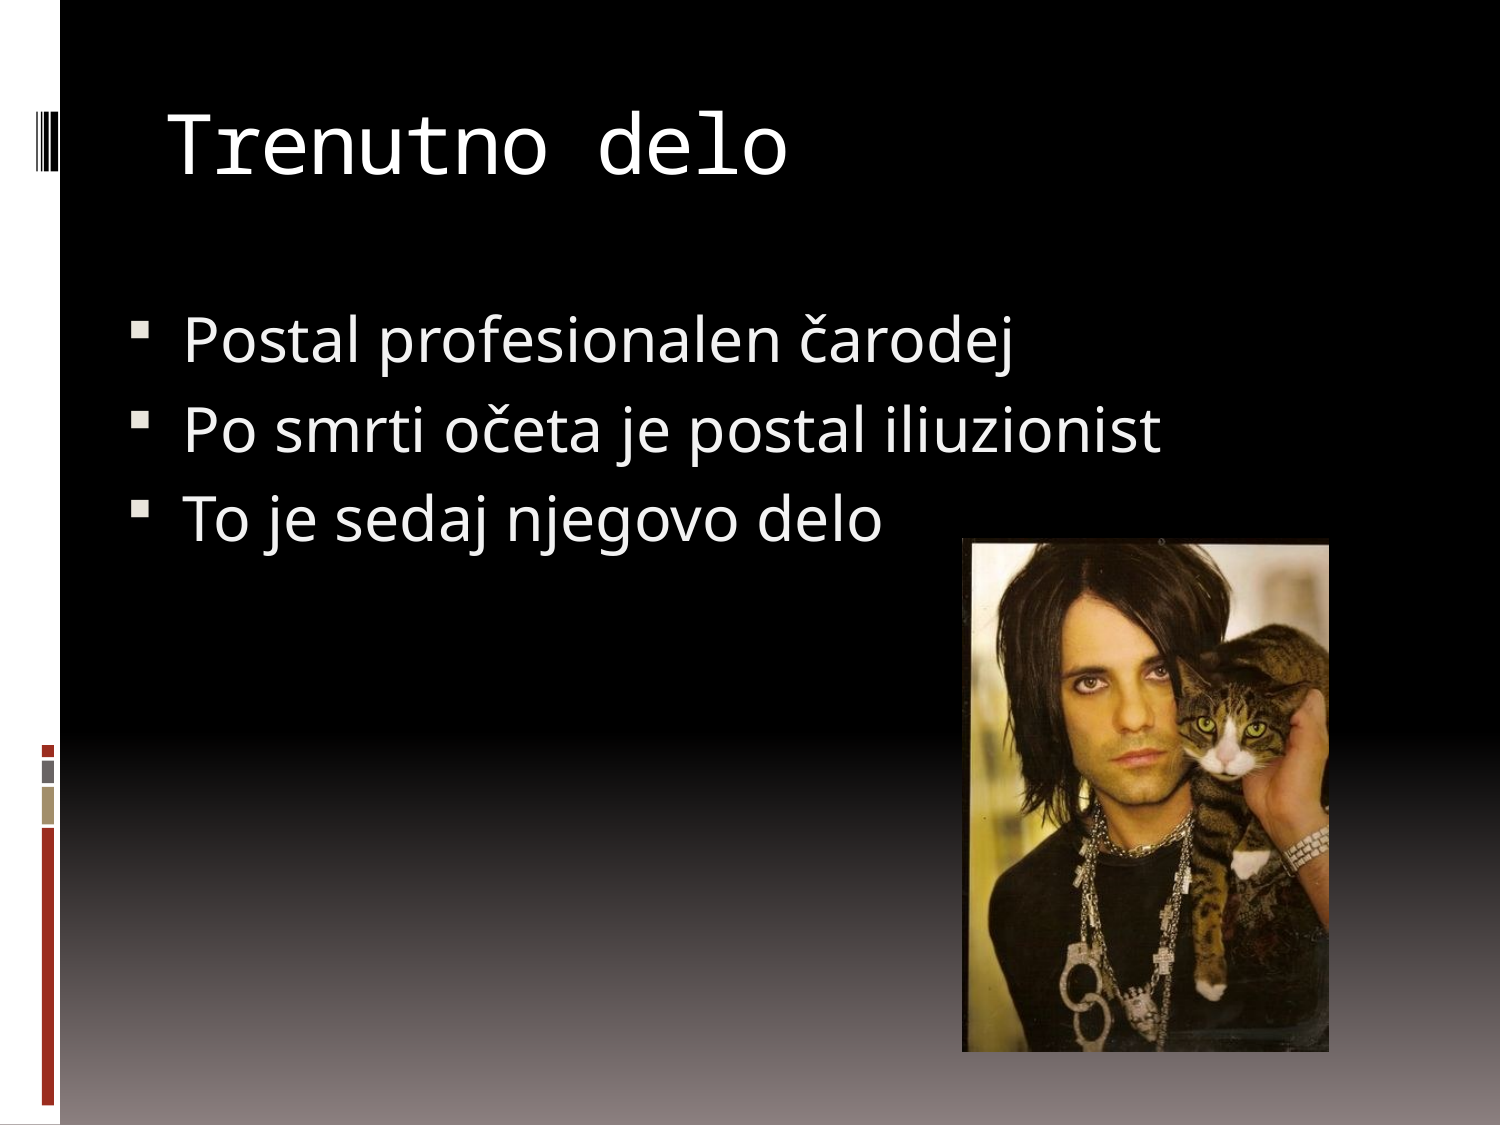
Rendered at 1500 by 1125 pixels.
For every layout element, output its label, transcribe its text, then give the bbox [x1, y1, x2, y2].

picture [962, 538, 1329, 1052]
title Trenutno delo [150, 84, 1425, 235]
list Postal profesionalen čarodej Po smrti očeta je postal iliuzionist To je sedaj njegovo delo [100, 292, 1425, 1043]
